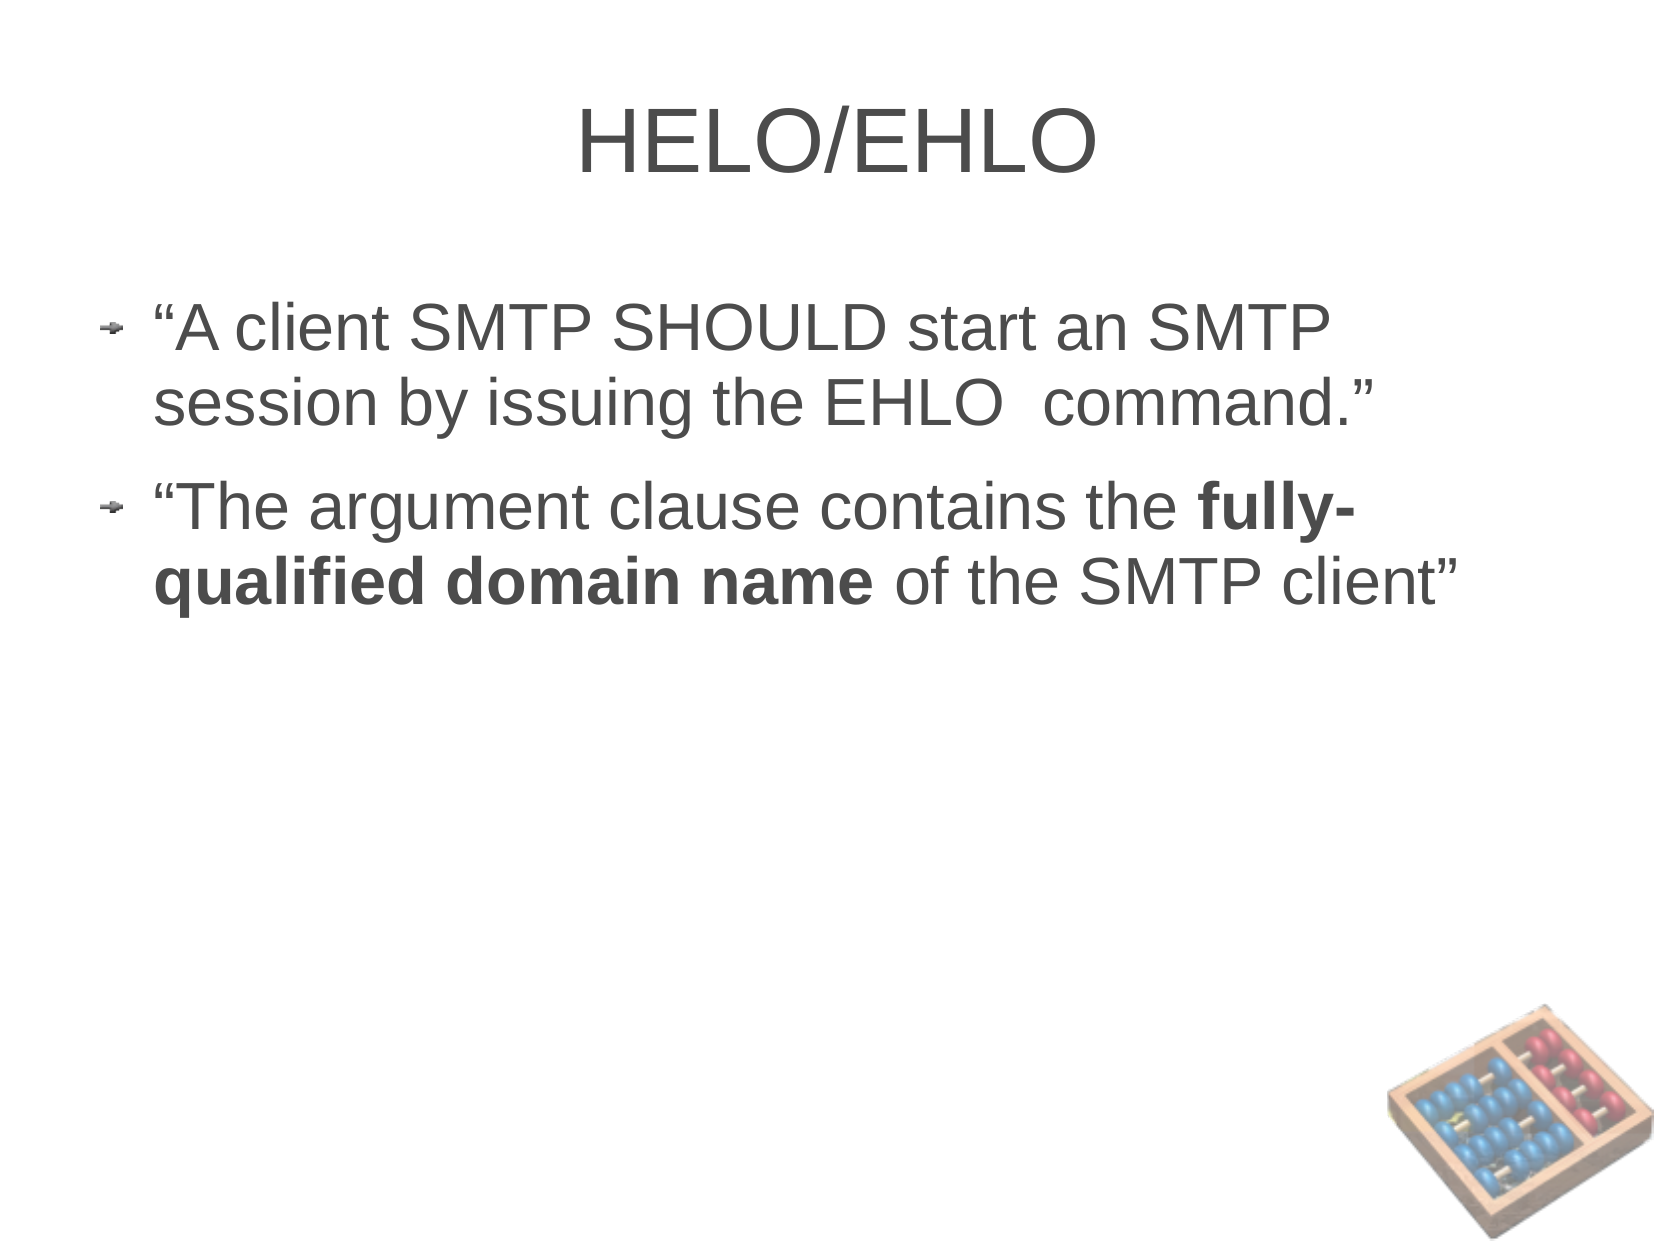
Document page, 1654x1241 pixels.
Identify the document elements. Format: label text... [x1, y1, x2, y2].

list “A client SMTP SHOULD start an SMTP session by issuing the EHLO command.” “The argument clause contains the fully-qualified domain name of the SMTP client” [82, 290, 1571, 1109]
title HELO/EHLO [75, 37, 1601, 245]
